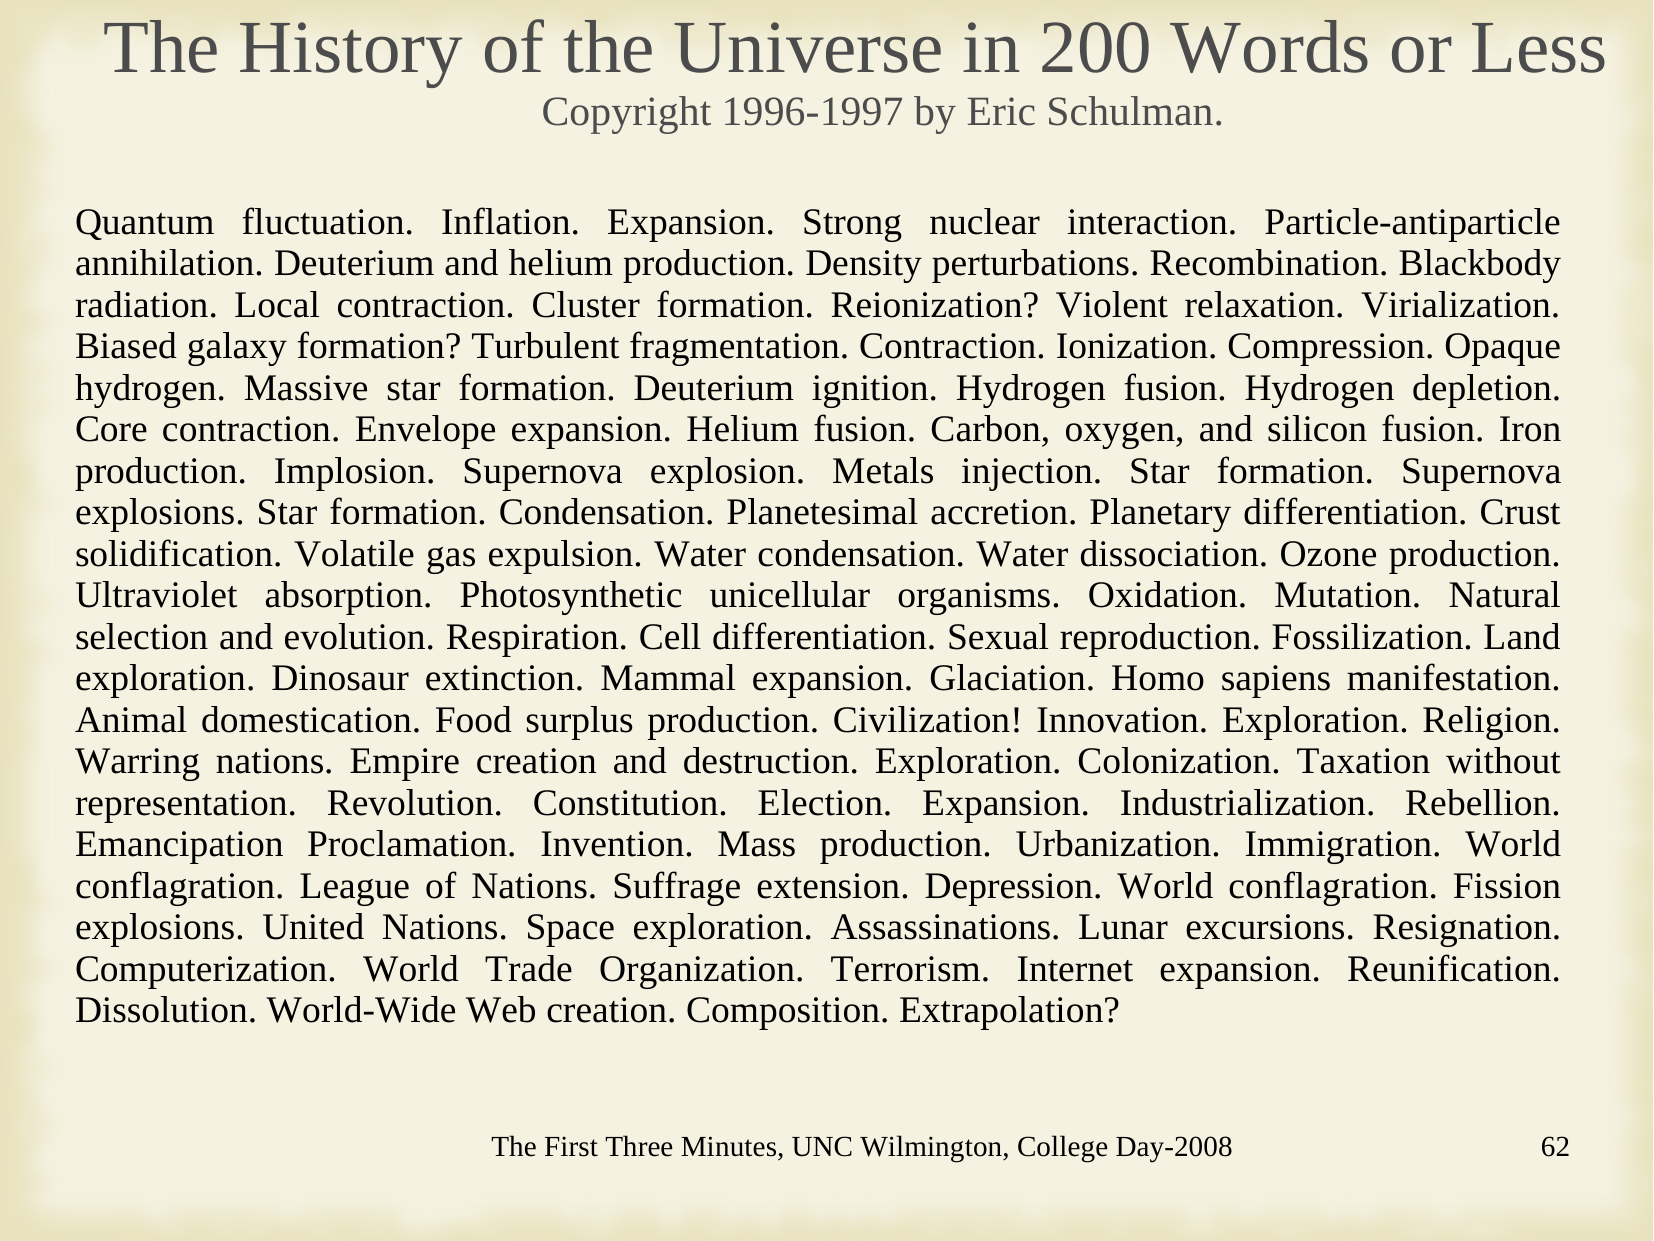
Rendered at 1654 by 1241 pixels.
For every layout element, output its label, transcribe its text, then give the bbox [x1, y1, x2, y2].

title The History of the Universe in 200 Words or Less Copyright 1996-1997 by Eric Schulman. [82, 0, 1613, 167]
list Quantum fluctuation. Inflation. Expansion. Strong nuclear interaction. Particle-antiparticle annihilation. Deuterium and helium production. Density perturbations. Recombination. Blackbody radiation. Local contraction. Cluster formation. Reionization? Violent relaxation. Virialization. Biased galaxy formation? Turbulent fragmentation. Contraction. Ionization. Compression. Opaque hydrogen. Massive star formation. Deuterium ignition. Hydrogen fusion. Hydrogen depletion. Core contraction. Envelope expansion. Helium fusion. Carbon, oxygen, and silicon fusion. Iron production. Implosion. Supernova explosion. Metals injection. Star formation. Supernova explosions. Star formation. Condensation. Planetesimal accretion. Planetary differentiation. Crust solidification. Volatile gas expulsion. Water condensation. Water dissociation. Ozone production. Ultraviolet absorption. Photosynthetic unicellular organisms. Oxidation. Mutation. Natural selection and evolution. Respiration. Cell differentiation. Sexual reproduction. Fossilization. Land exploration. Dinosaur extinction. Mammal expansion. Glaciation. Homo sapiens manifestation. Animal domestication. Food surplus production. Civilization! Innovation. Exploration. Religion. Warring nations. Empire creation and destruction. Exploration. Colonization. Taxation without representation. Revolution. Constitution. Election. Expansion. Industrialization. Rebellion. Emancipation Proclamation. Invention. Mass production. Urbanization. Immigration. World conflagration. League of Nations. Suffrage extension. Depression. World conflagration. Fission explosions. United Nations. Space exploration. Assassinations. Lunar excursions. Resignation. Computerization. World Trade Organization. Terrorism. Internet expansion. Reunification. Dissolution. World-Wide Web creation. Composition. Extrapolation? [75, 200, 1564, 1052]
picture [0, 0, 1654, 1241]
